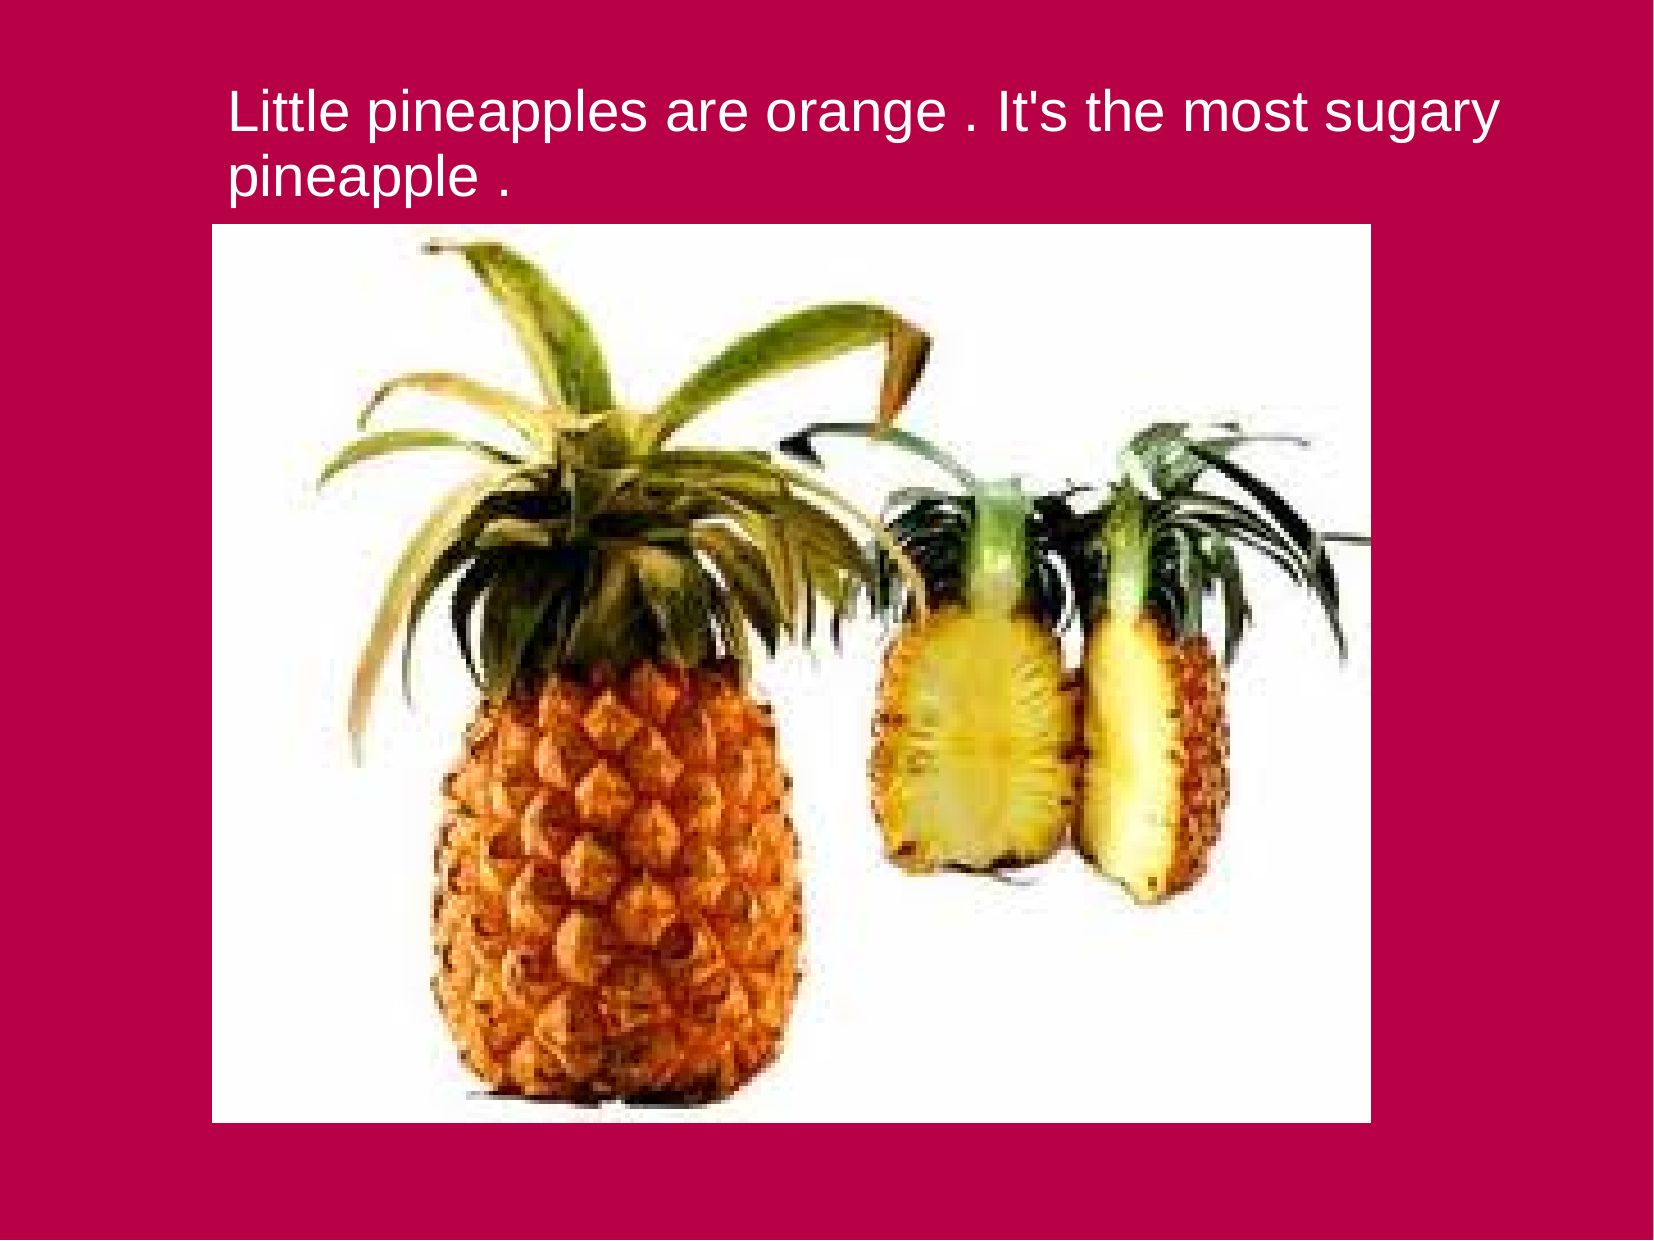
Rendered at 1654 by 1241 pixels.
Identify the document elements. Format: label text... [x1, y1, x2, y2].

picture [212, 224, 1371, 1124]
text_box Little pineapples are orange . It's the most sugary pineapple . [212, 70, 1583, 216]
